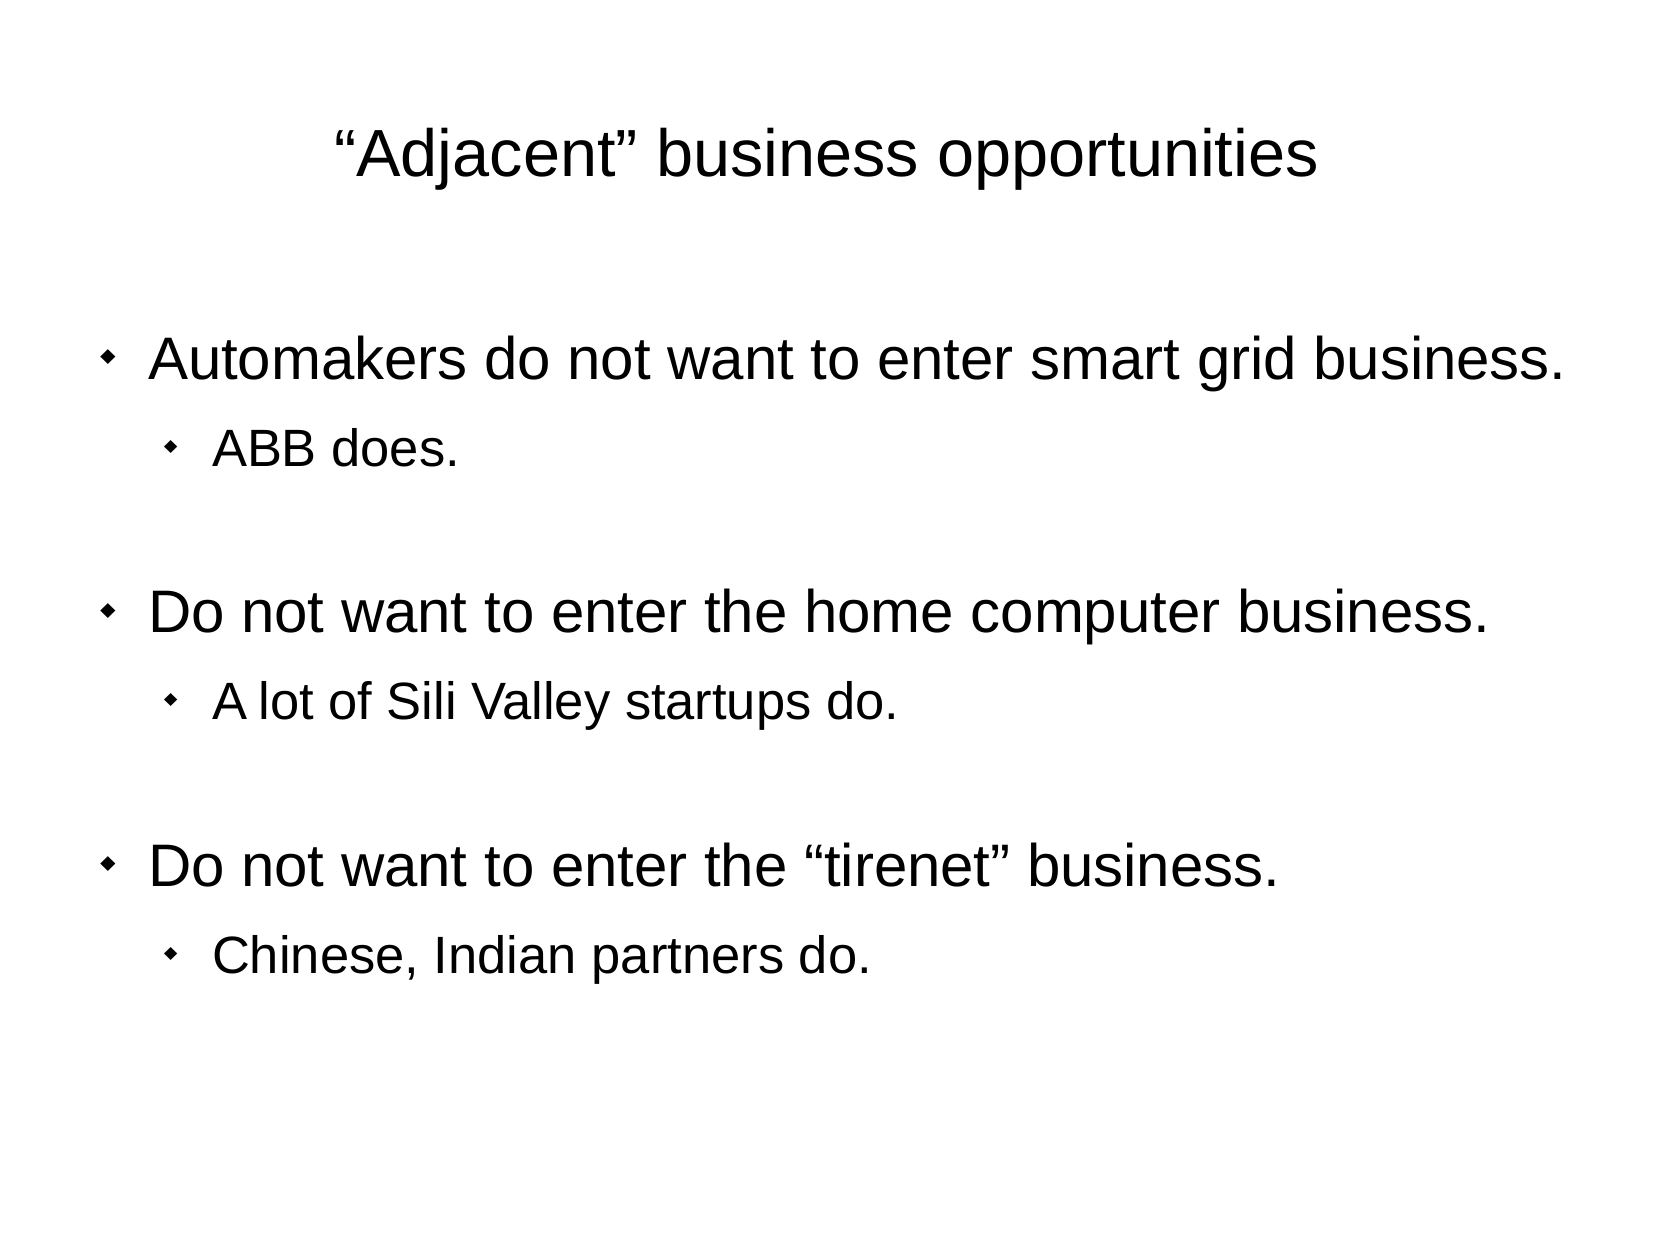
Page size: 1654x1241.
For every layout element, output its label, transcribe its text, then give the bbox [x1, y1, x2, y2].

title “Adjacent” business opportunities [82, 49, 1571, 257]
list Automakers do not want to enter smart grid business. ABB does. Do not want to enter the home computer business. A lot of Sili Valley startups do. Do not want to enter the “tirenet” business. Chinese, Indian partners do. [84, 324, 1573, 1010]
